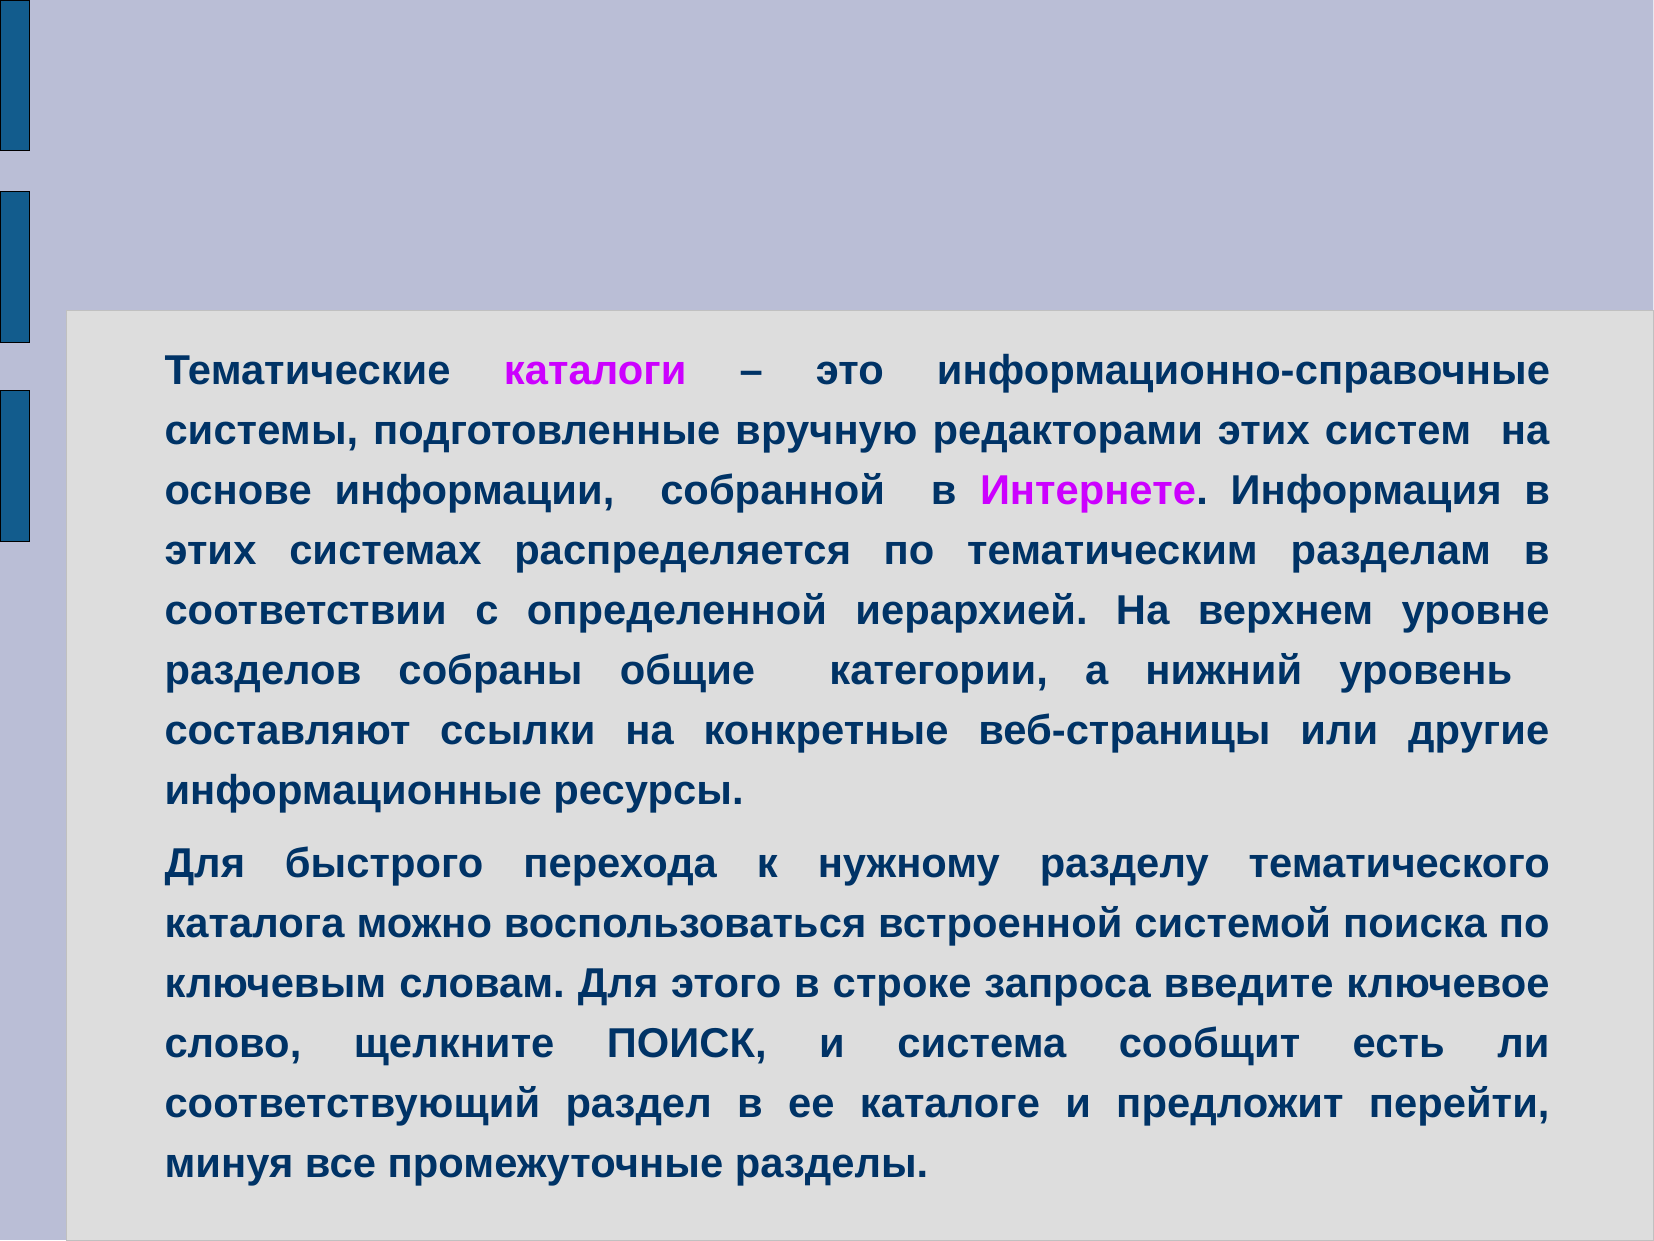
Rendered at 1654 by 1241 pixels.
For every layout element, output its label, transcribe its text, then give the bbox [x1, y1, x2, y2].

text_box Тематические каталоги – это информационно-справочные системы, подготовленные вручную редакторами этих систем на основе информации, собранной в Интернете. Информация в этих системах распределяется по тематическим разделам в соответствии с определенной иерархией. На верхнем уровне разделов собраны общие категории, а нижний уровень составляют ссылки на конкретные веб-страницы или другие информационные ресурсы. Для быстрого перехода к нужному разделу тематического каталога можно воспользоваться встроенной системой поиска по ключевым словам. Для этого в строке запроса введите ключевое слово, щелкните ПОИСК, и система сообщит есть ли соответствующий раздел в ее каталоге и предложит перейти, минуя все промежуточные разделы. [149, 324, 1566, 1194]
